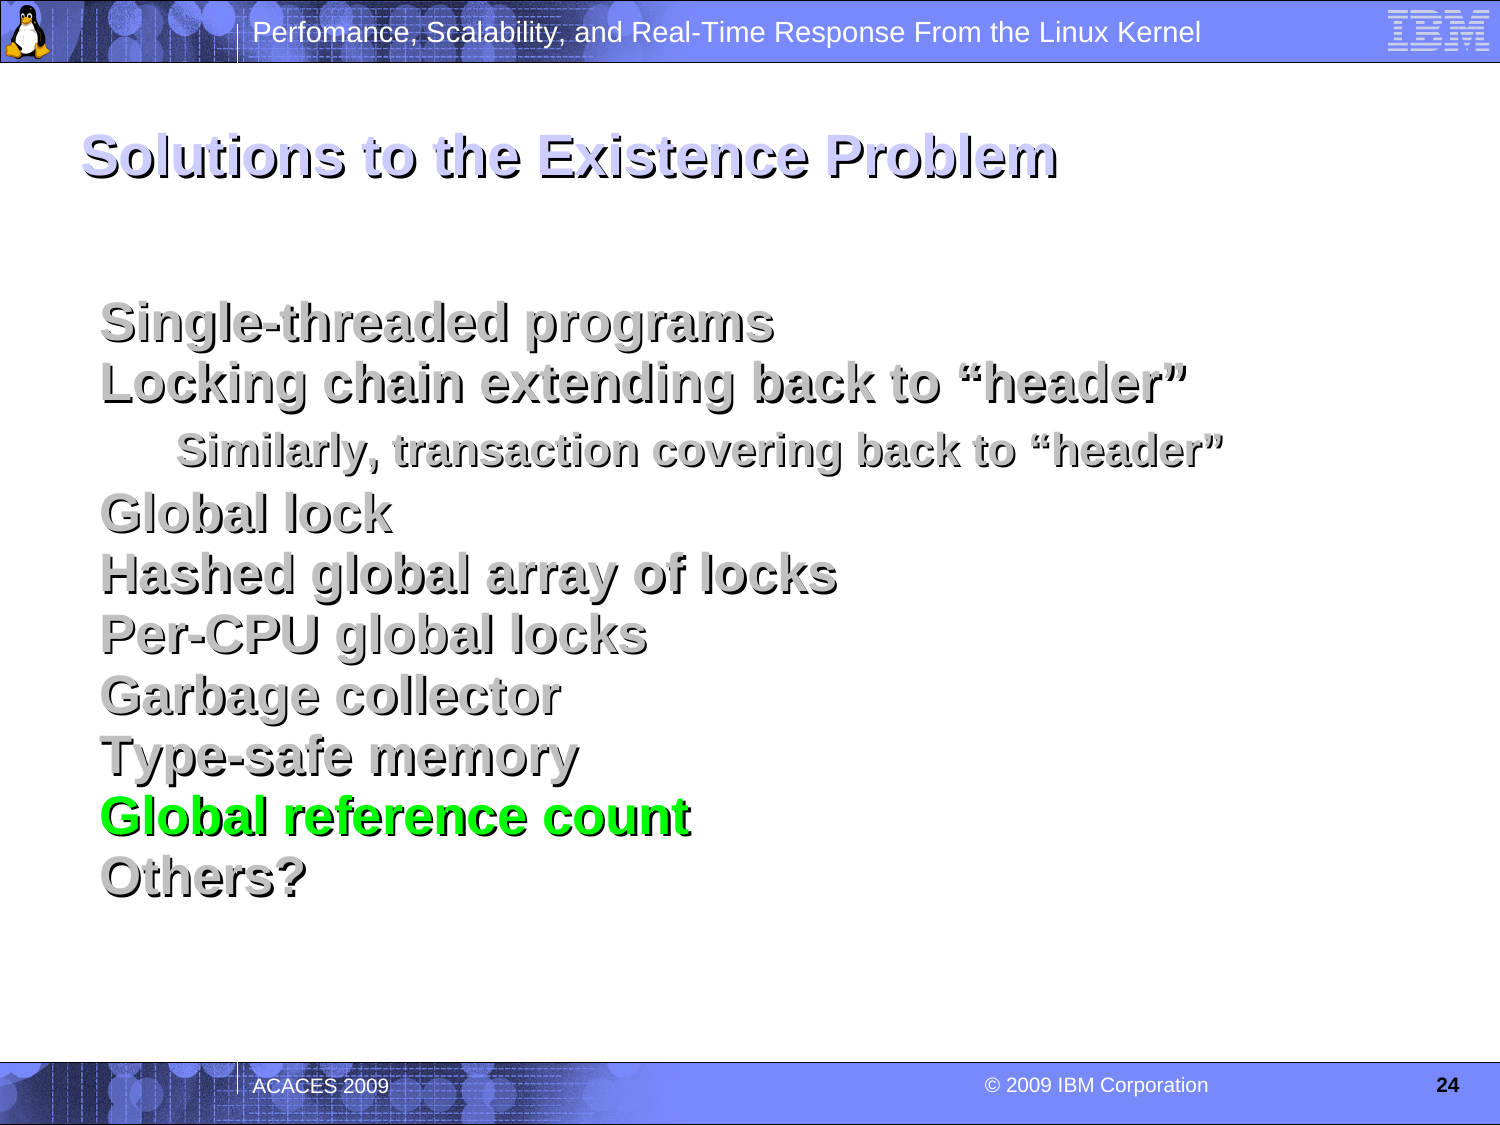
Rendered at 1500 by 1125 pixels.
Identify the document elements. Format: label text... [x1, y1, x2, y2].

title Solutions to the Existence Problem [79, 116, 1433, 199]
picture [1, 1, 1500, 62]
picture [0, 1063, 1500, 1124]
list Single-threaded programs Locking chain extending back to “header” Similarly, transaction covering back to “header” Global lock Hashed global array of locks Per-CPU global locks Garbage collector Type-safe memory Global reference count Others? [99, 291, 1389, 1022]
